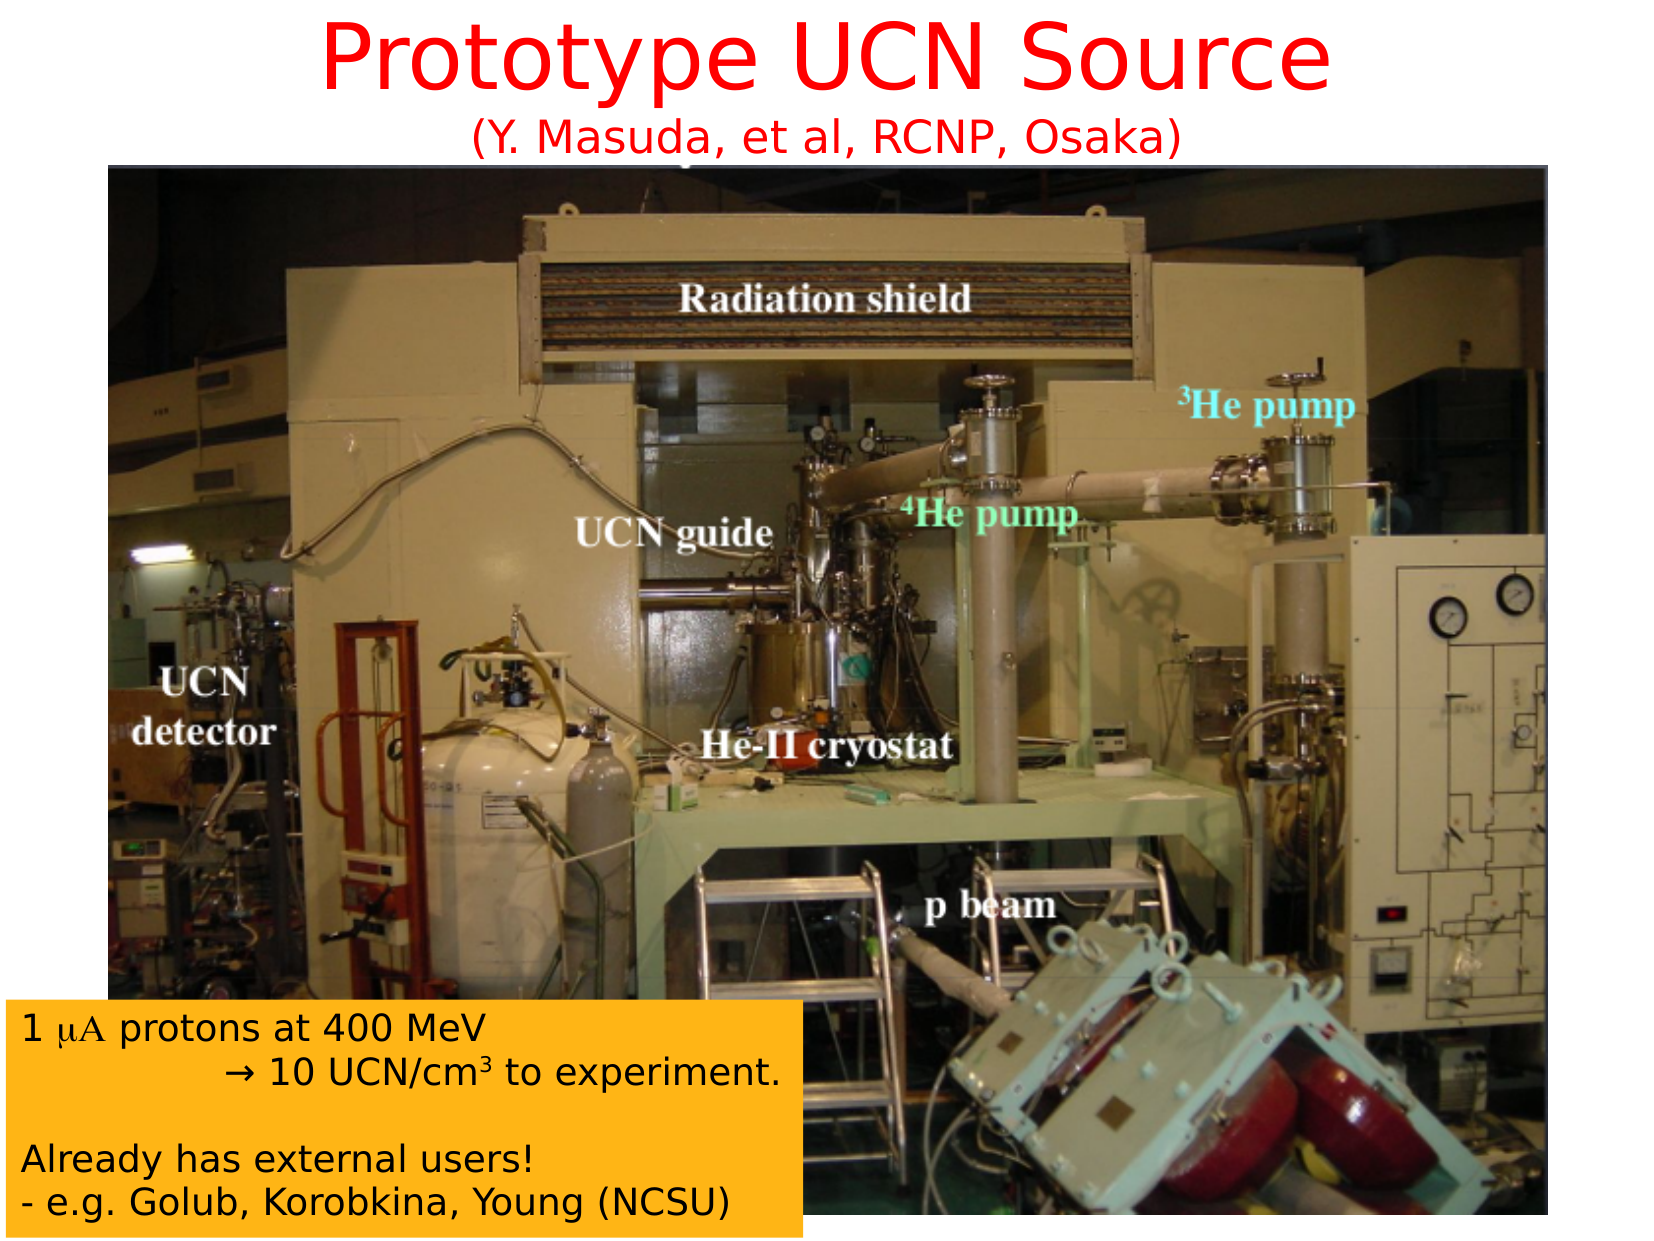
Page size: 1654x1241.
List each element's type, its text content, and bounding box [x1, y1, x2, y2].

text_box 1 A protons at 400 MeV → 10 UCN/cm3 to experiment. Already has external users! - e.g. Golub, Korobkina, Young (NCSU) [5, 999, 804, 1238]
title Prototype UCN Source (Y. Masuda, et al, RCNP, Osaka) [0, 0, 1654, 181]
picture [108, 165, 1548, 1215]
